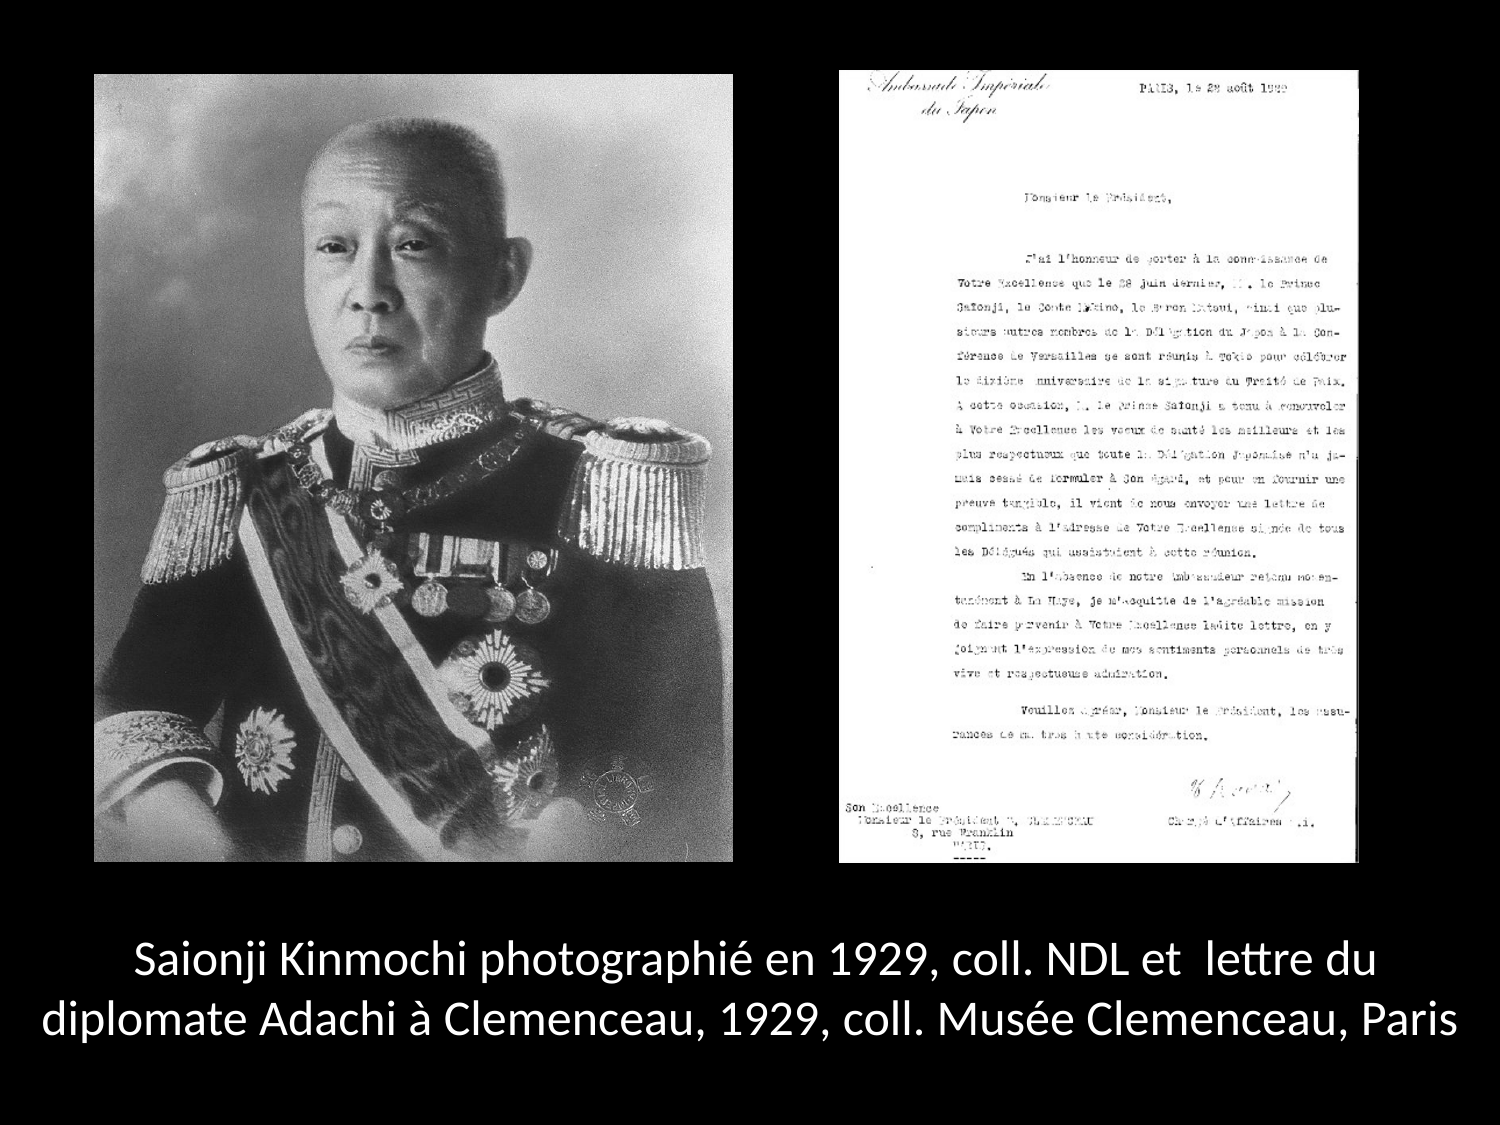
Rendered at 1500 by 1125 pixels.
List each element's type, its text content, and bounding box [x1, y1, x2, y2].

picture [94, 74, 733, 862]
title Saionji Kinmochi photographié en 1929, coll. NDL et lettre du diplomate Adachi à Clemenceau, 1929, coll. Musée Clemenceau, Paris [23, 999, 1489, 1092]
picture [839, 70, 1359, 863]
